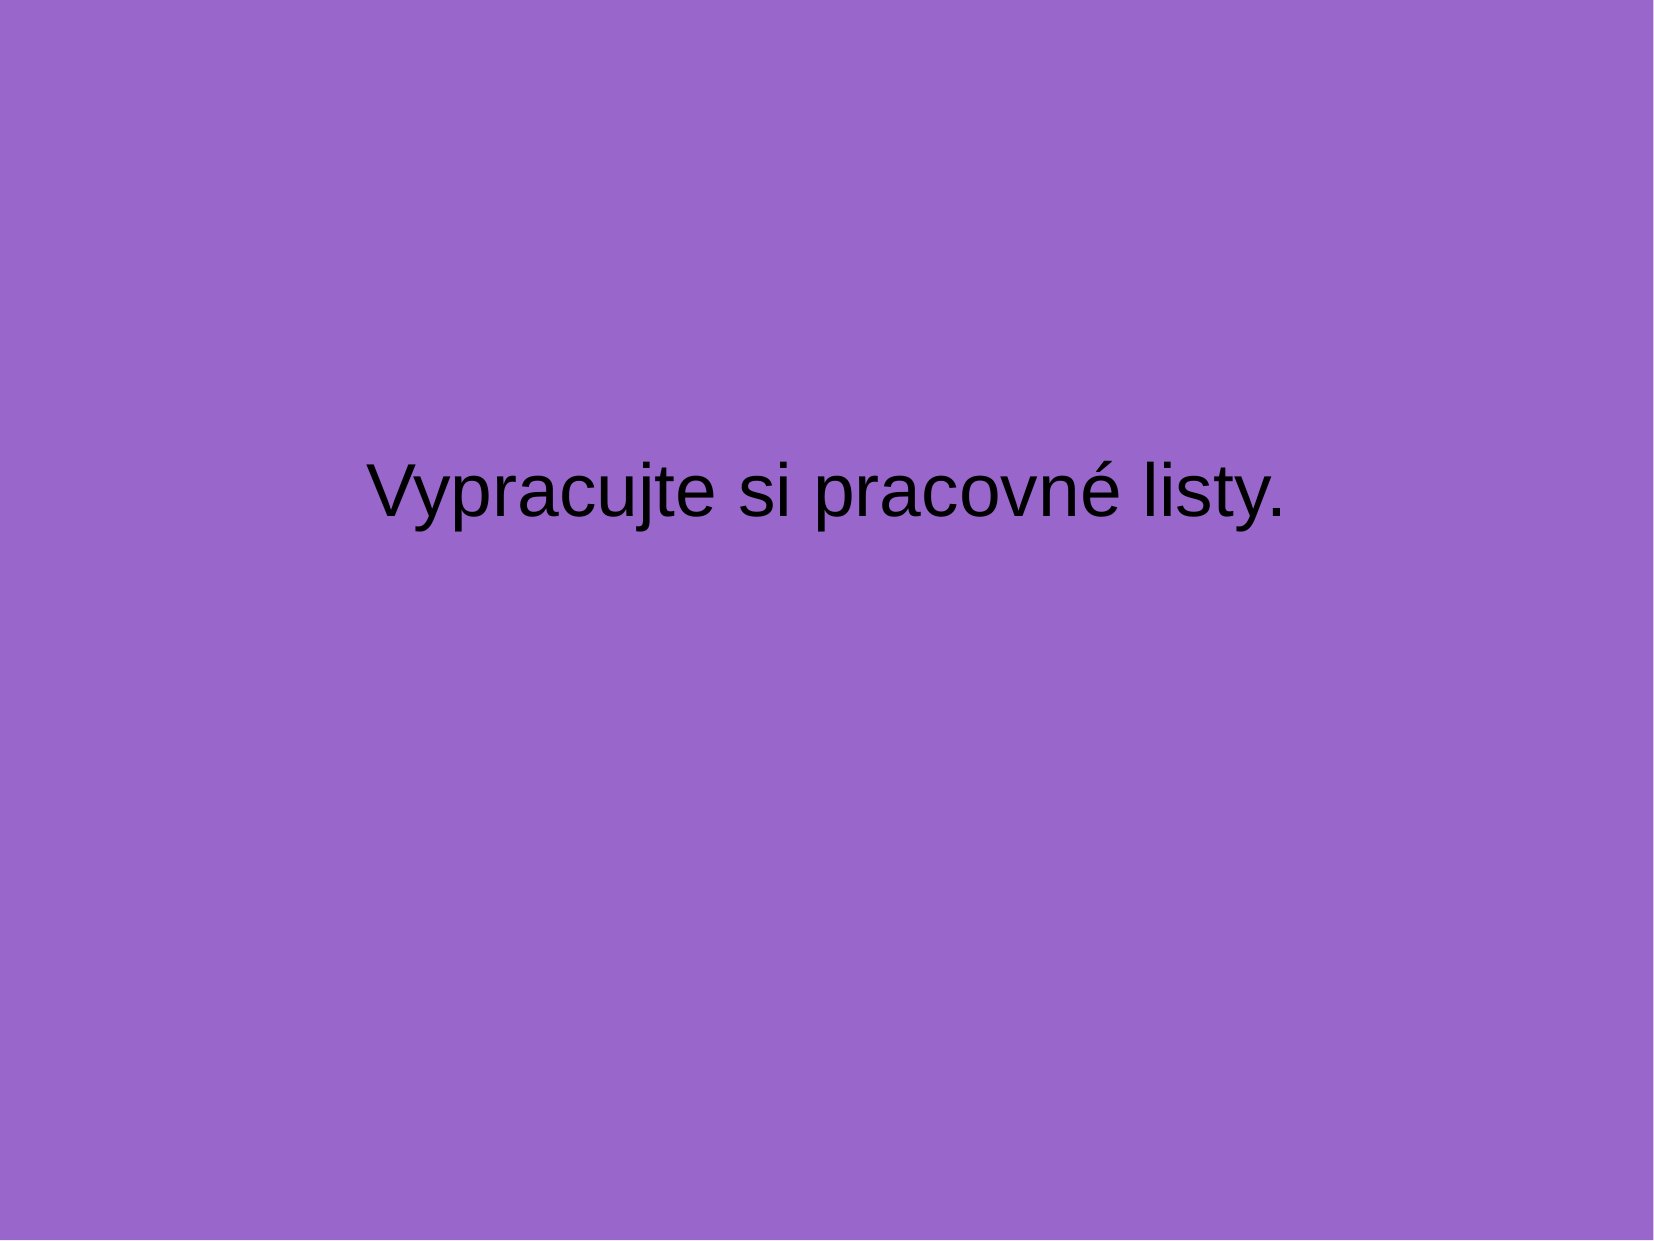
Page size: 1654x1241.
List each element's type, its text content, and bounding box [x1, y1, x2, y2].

title Vypracujte si pracovné listy. [0, 0, 1654, 1241]
